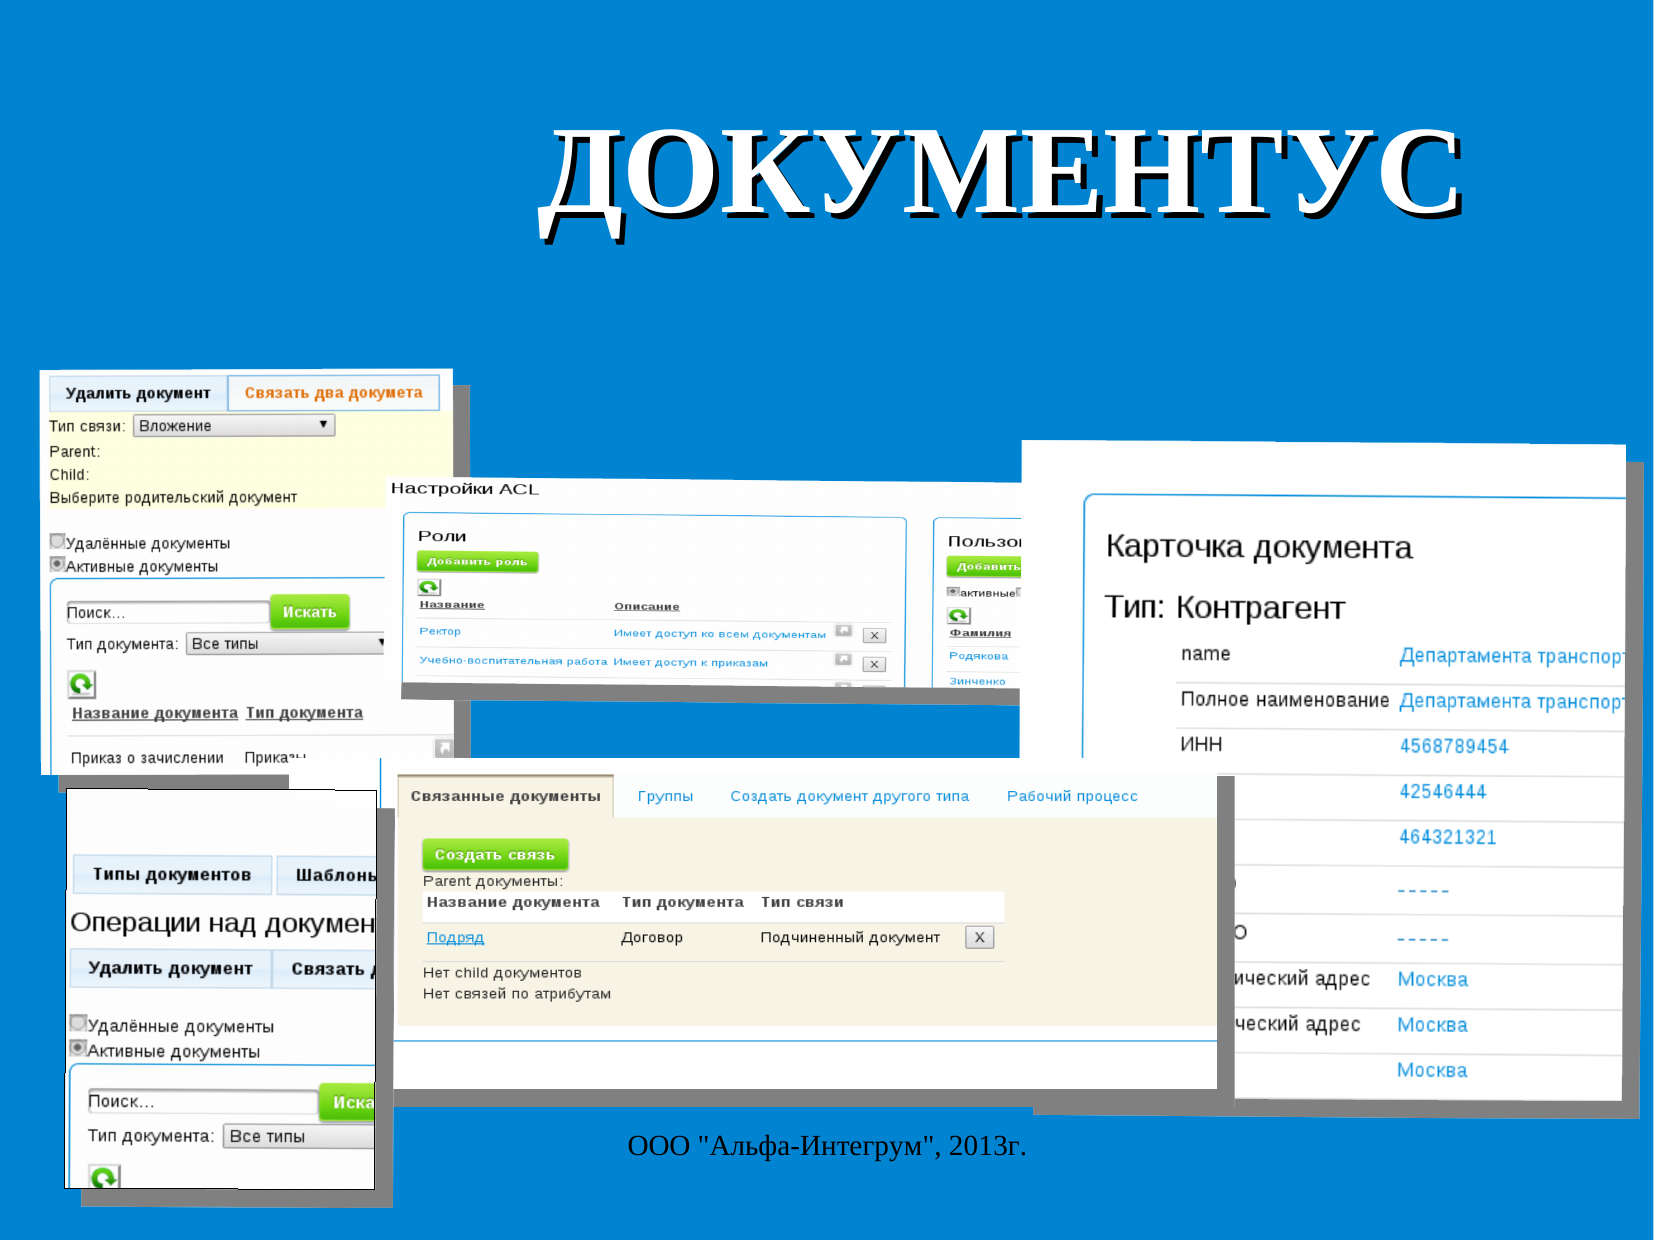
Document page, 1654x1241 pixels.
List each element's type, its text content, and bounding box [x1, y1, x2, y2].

picture [39, 368, 1626, 1190]
subtitle ДОКУМЕНТУС [480, 101, 1524, 315]
